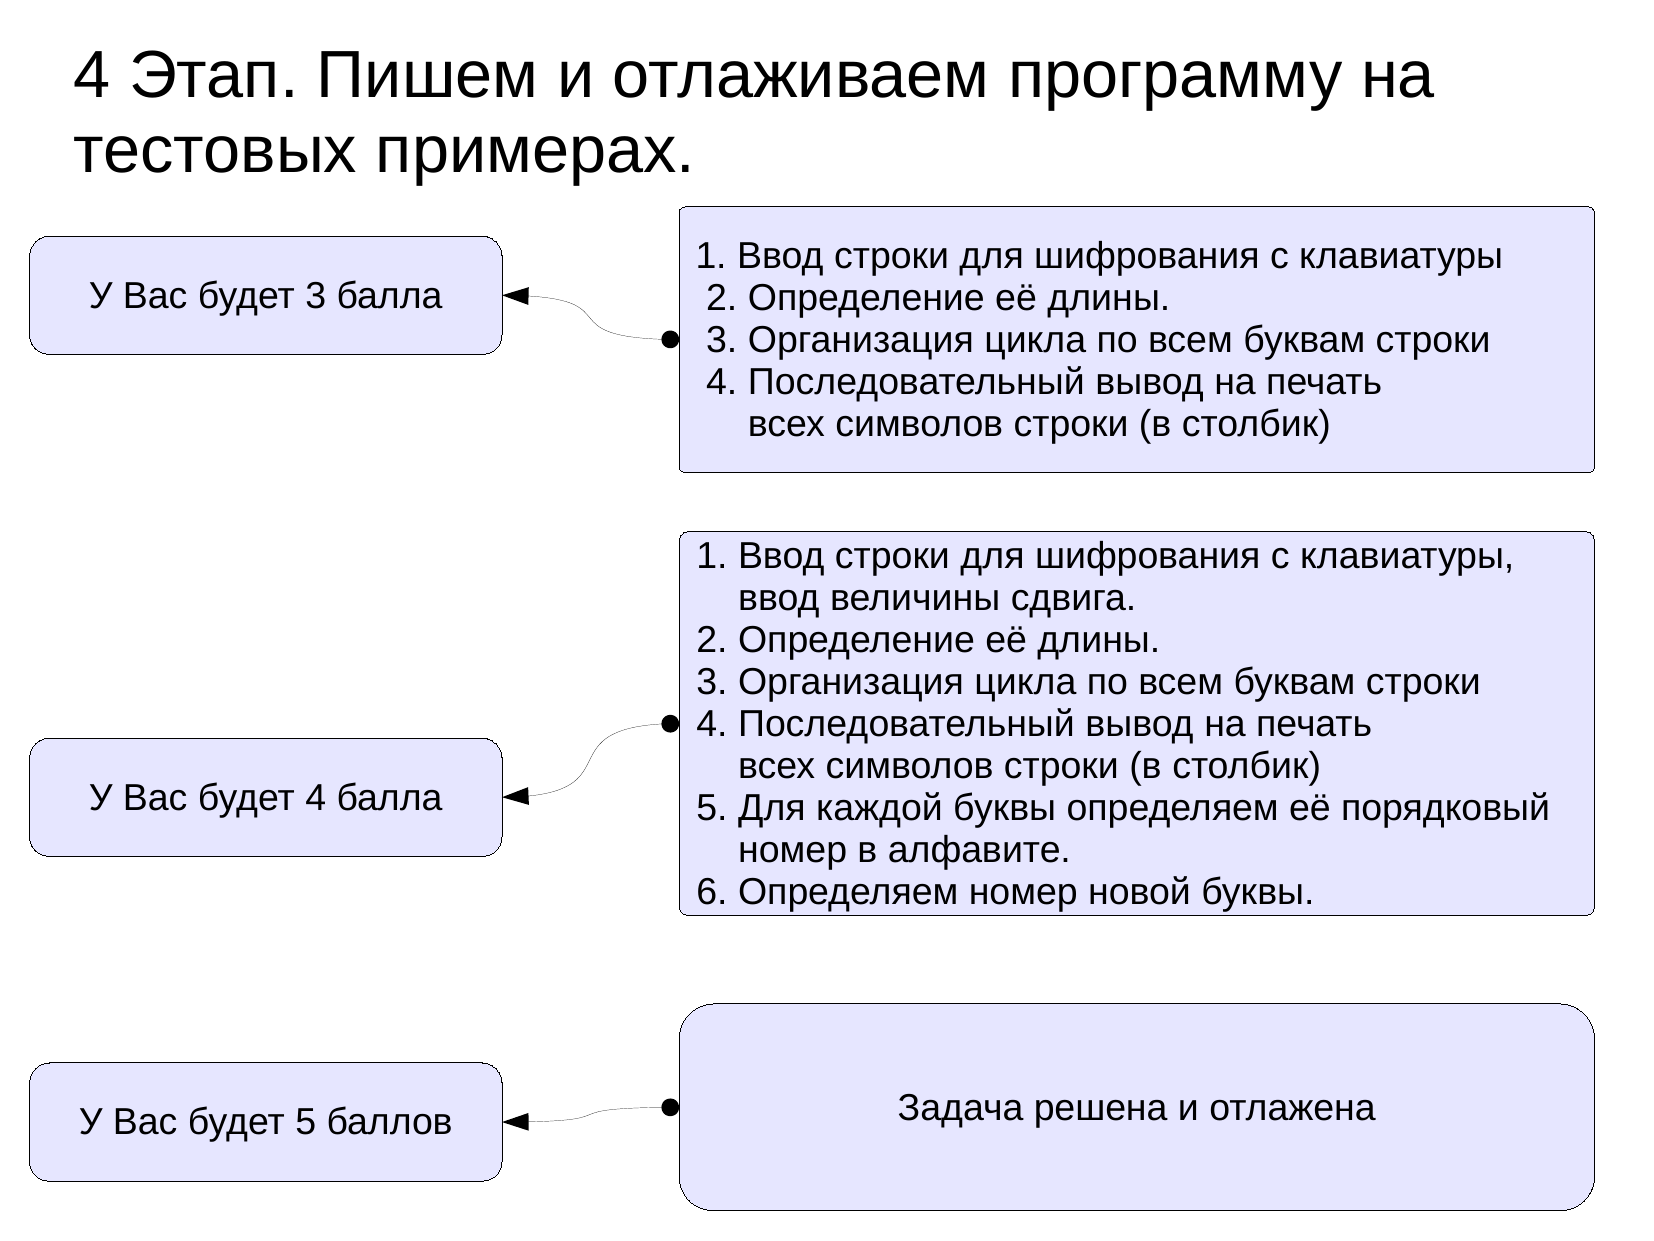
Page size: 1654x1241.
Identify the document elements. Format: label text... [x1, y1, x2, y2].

text_box У Вас будет 3 балла [29, 236, 503, 355]
text_box 1. Ввод строки для шифрования с клавиатуры, ввод величины сдвига. 2. Определение её длины. 3. Организация цикла по всем буквам строки 4. Последовательный вывод на печать всех символов строки (в столбик) 5. Для каждой буквы определяем её порядковый номер в алфавите. 6. Определяем номер новой буквы. [679, 531, 1595, 916]
text_box 1. Ввод строки для шифрования с клавиатуры 2. Определение её длины. 3. Организация цикла по всем буквам строки 4. Последовательный вывод на печать всех символов строки (в столбик) [679, 206, 1595, 473]
text_box У Вас будет 4 балла [29, 738, 503, 857]
text_box У Вас будет 5 баллов [29, 1062, 503, 1182]
text_box Задача решена и отлажена [679, 1003, 1595, 1211]
text_box 4 Этап. Пишем и отлаживаем программу на тестовых примерах. [59, 29, 1595, 194]
